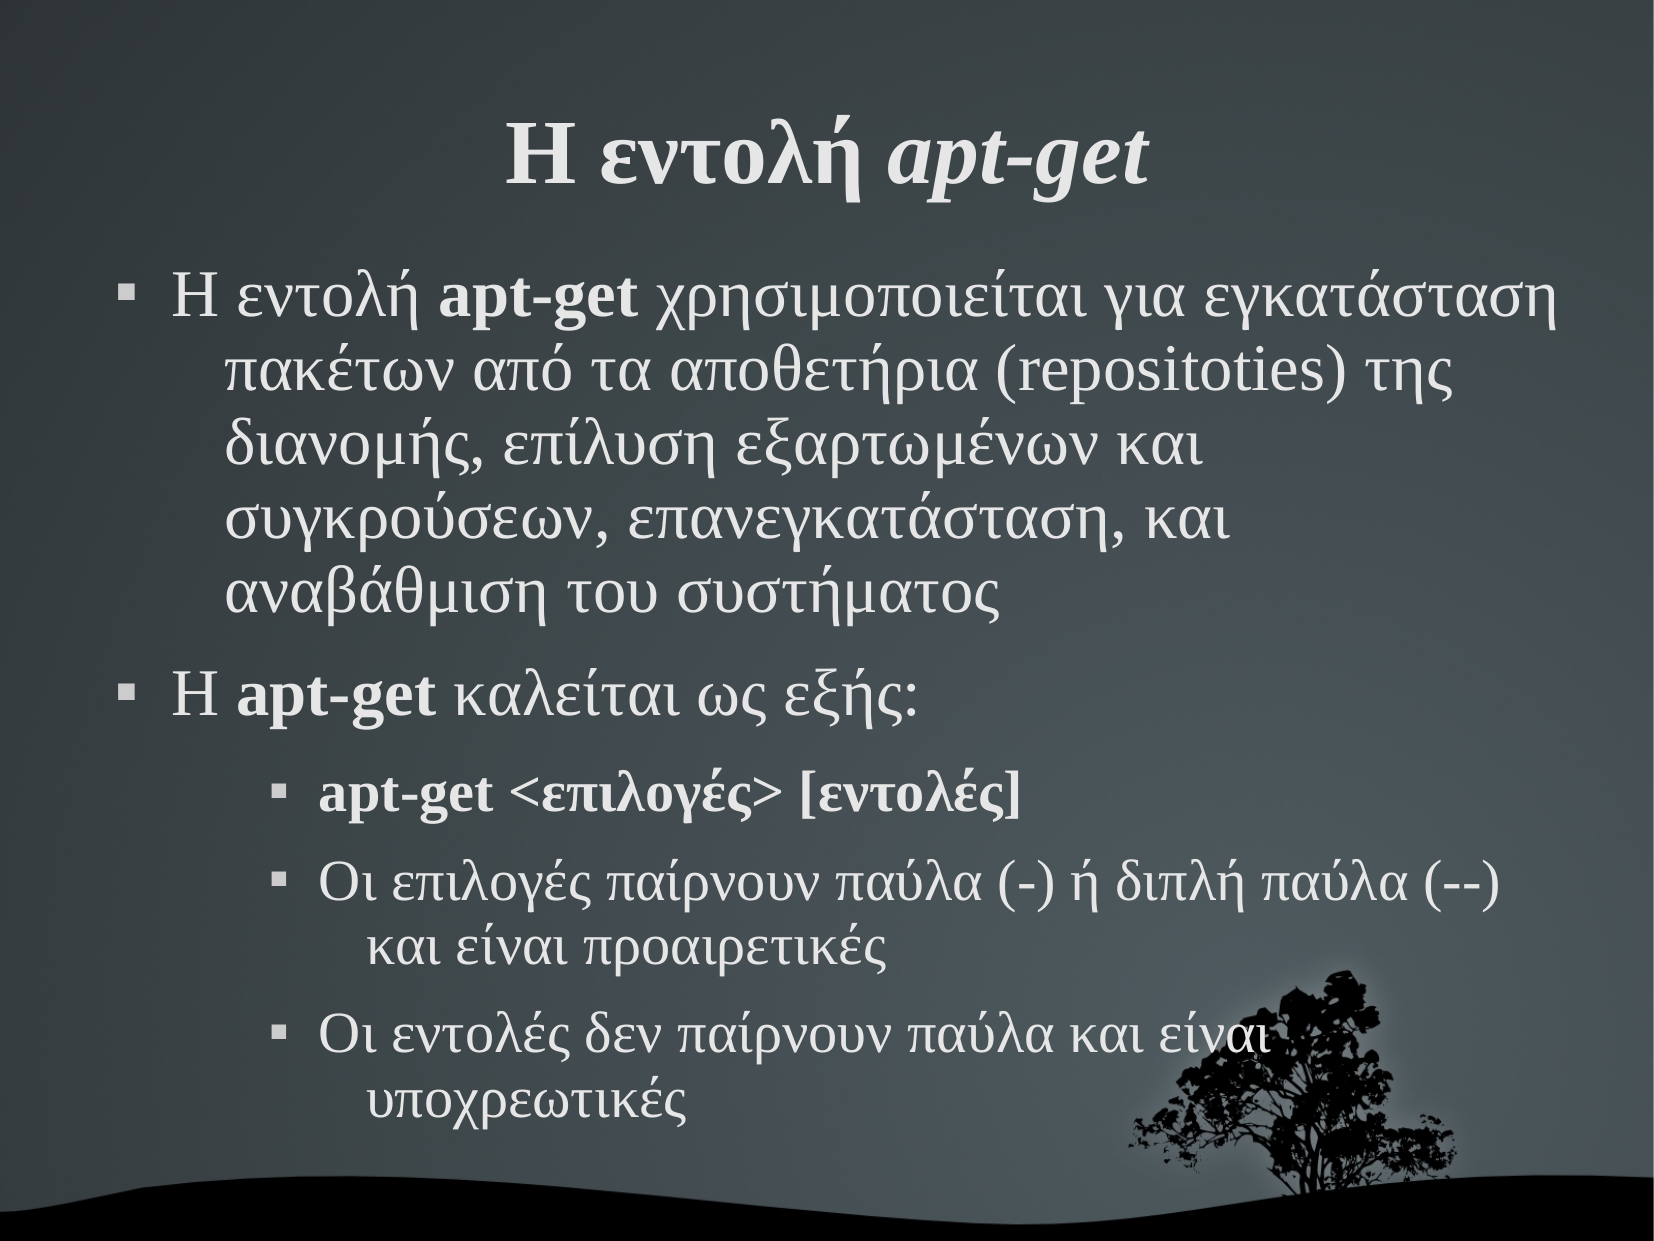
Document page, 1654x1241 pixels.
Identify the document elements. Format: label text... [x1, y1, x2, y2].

title Η εντολή apt-get [82, 49, 1571, 256]
list Η εντολή apt-get χρησιμοποιείται για εγκατάσταση πακέτων από τα αποθετήρια (repositoties) της διανομής, επίλυση εξαρτωμένων και συγκρούσεων, επανεγκατάσταση, και αναβάθμιση του συστήματος Η apt-get καλείται ως εξής: apt-get <επιλογές> [εντολές] Οι επιλογές παίρνουν παύλα (-) ή διπλή παύλα (--) και είναι προαιρετικές Οι εντολές δεν παίρνουν παύλα και είναι υποχρεωτικές [82, 256, 1571, 1219]
picture [0, 0, 1654, 1241]
